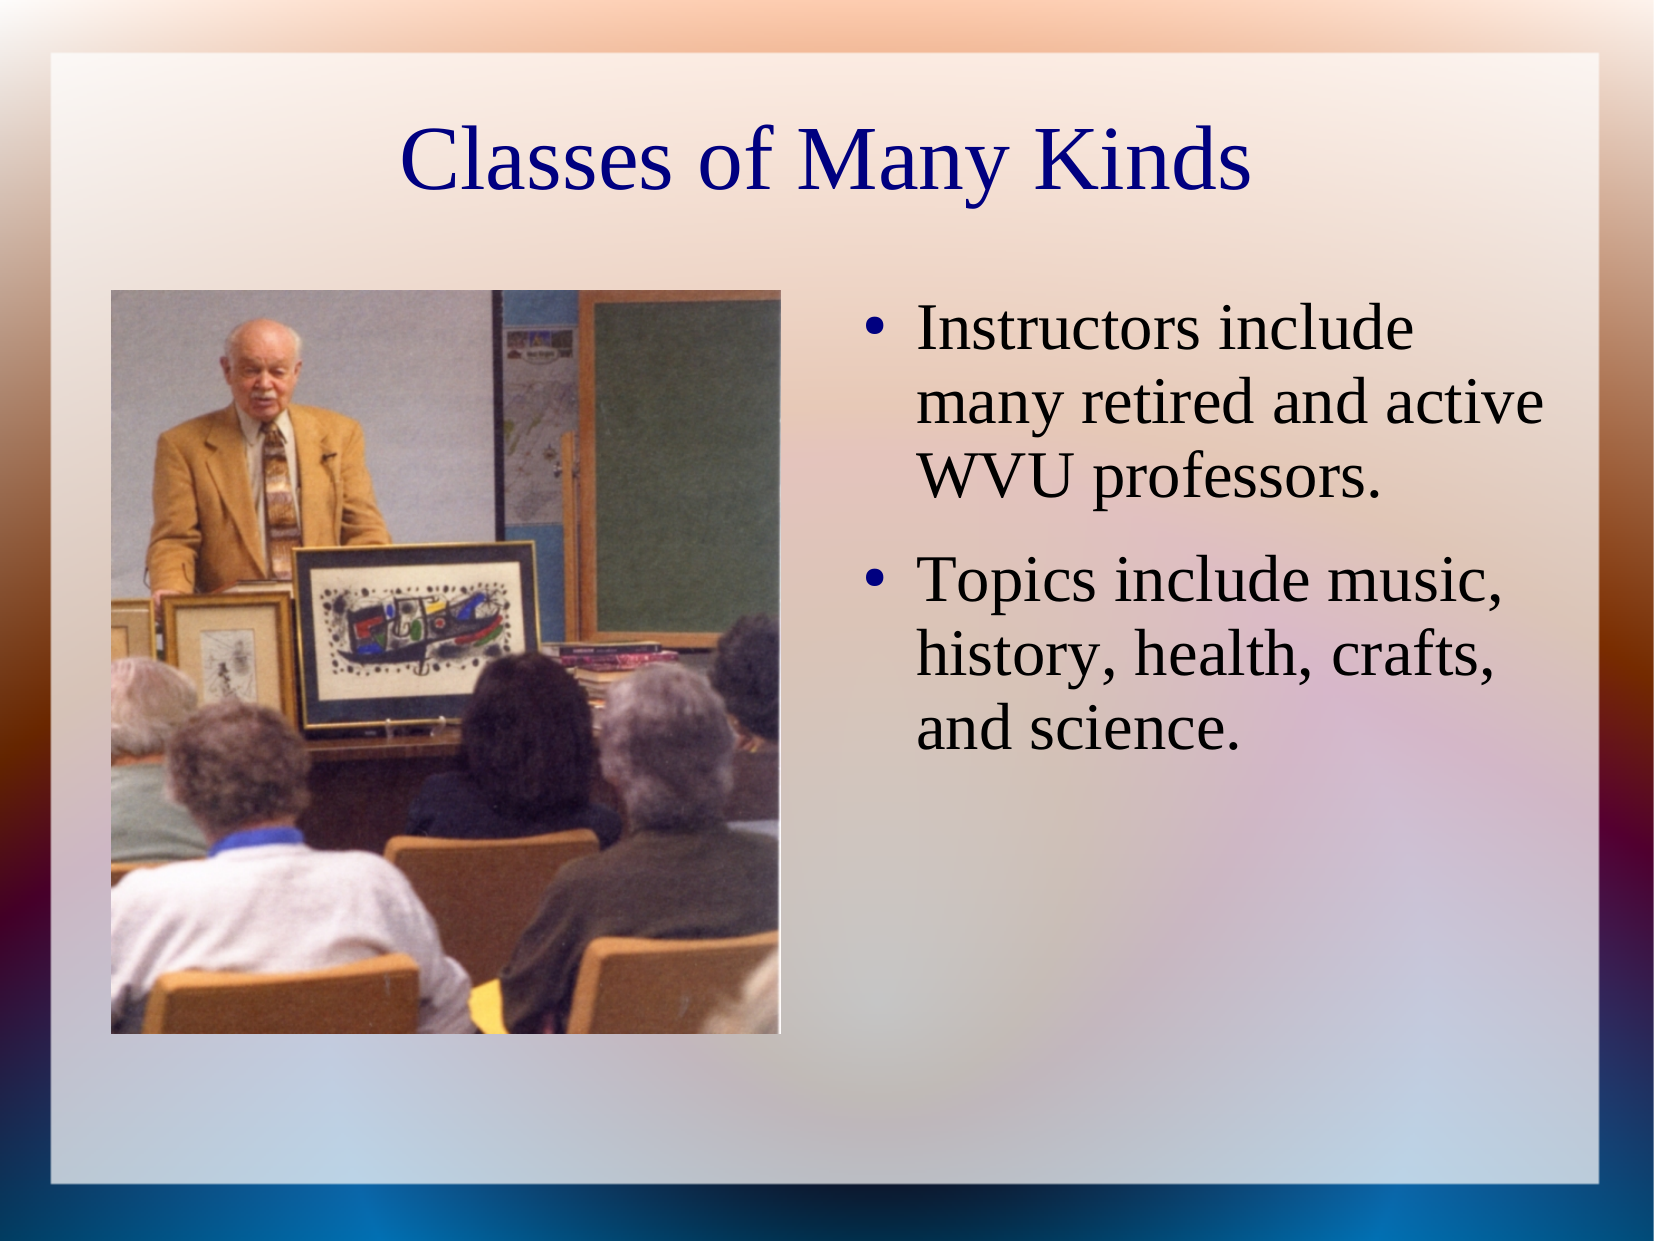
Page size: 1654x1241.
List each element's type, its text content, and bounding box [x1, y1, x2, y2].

picture [0, 0, 1654, 1241]
title Classes of Many Kinds [82, 62, 1571, 256]
list Instructors include many retired and active WVU professors. Topics include music, history, health, crafts, and science. [845, 290, 1572, 1019]
